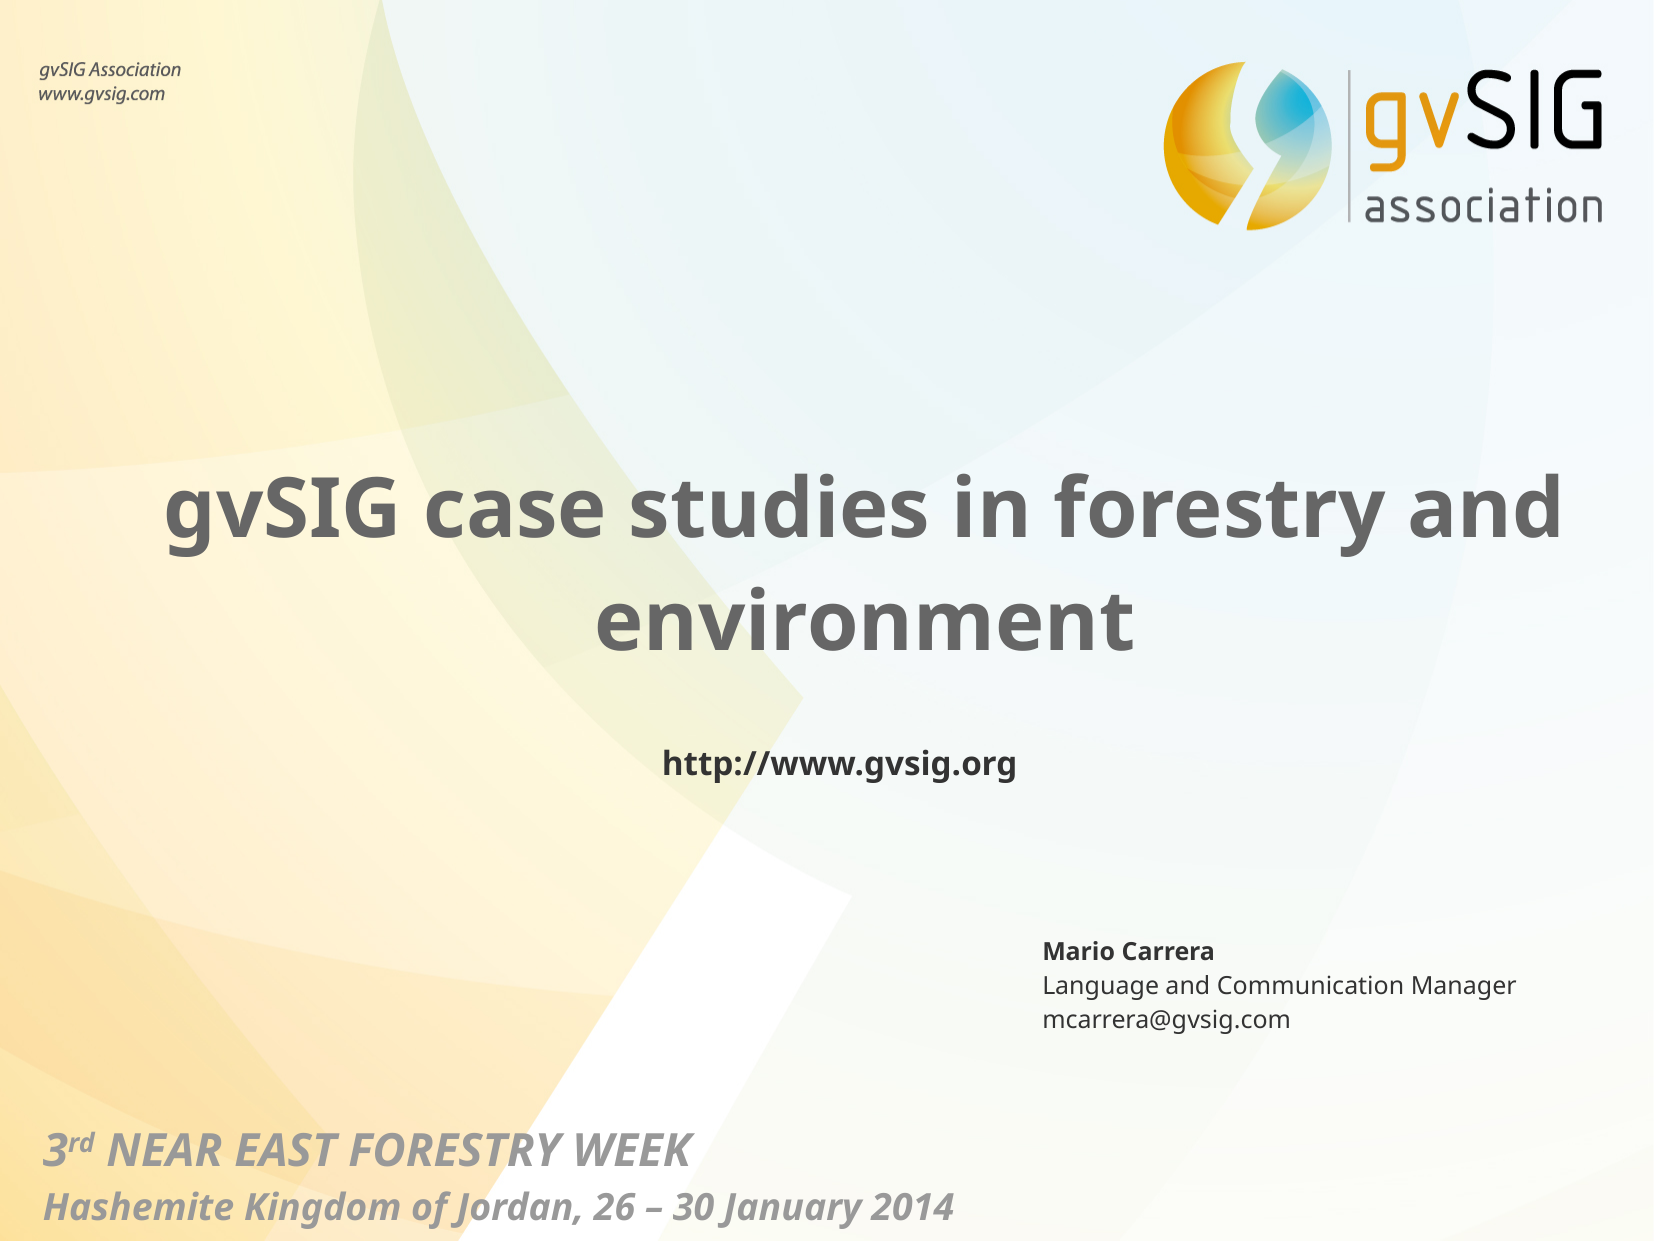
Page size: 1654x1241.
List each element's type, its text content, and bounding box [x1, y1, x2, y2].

picture [0, 0, 1654, 1241]
title gvSIG case studies in forestry and environment [150, 464, 1580, 659]
text_box http://www.gvsig.org [647, 732, 1132, 829]
text_box Mario Carrera Language and Communication Manager mcarrera@gvsig.com [1027, 926, 1571, 1029]
text_box 3rd NEAR EAST FORESTRY WEEK Hashemite Kingdom of Jordan, 26 – 30 January 2014 [28, 1110, 1269, 1241]
